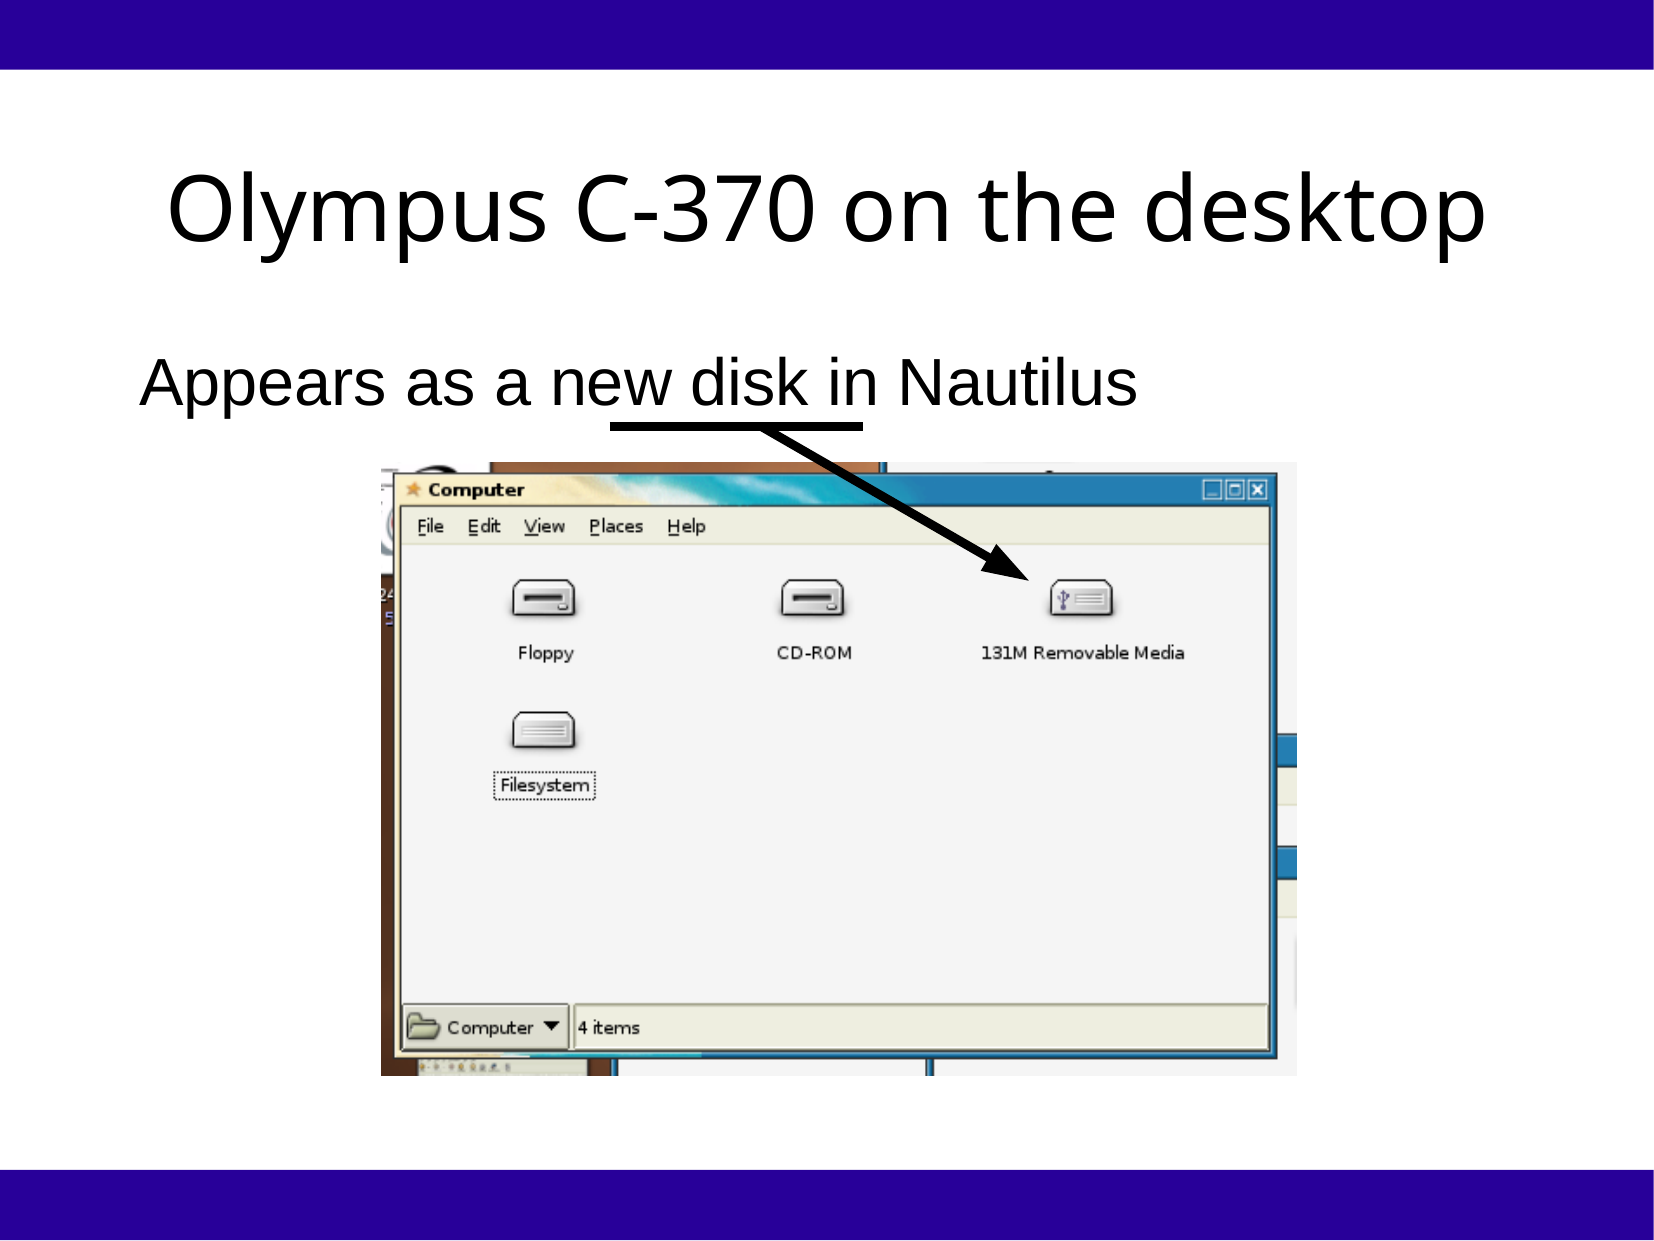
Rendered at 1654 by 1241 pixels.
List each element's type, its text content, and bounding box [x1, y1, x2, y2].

picture [381, 462, 1297, 1076]
title Olympus C-370 on the desktop [121, 99, 1534, 314]
list Appears as a new disk in Nautilus [121, 344, 1560, 473]
